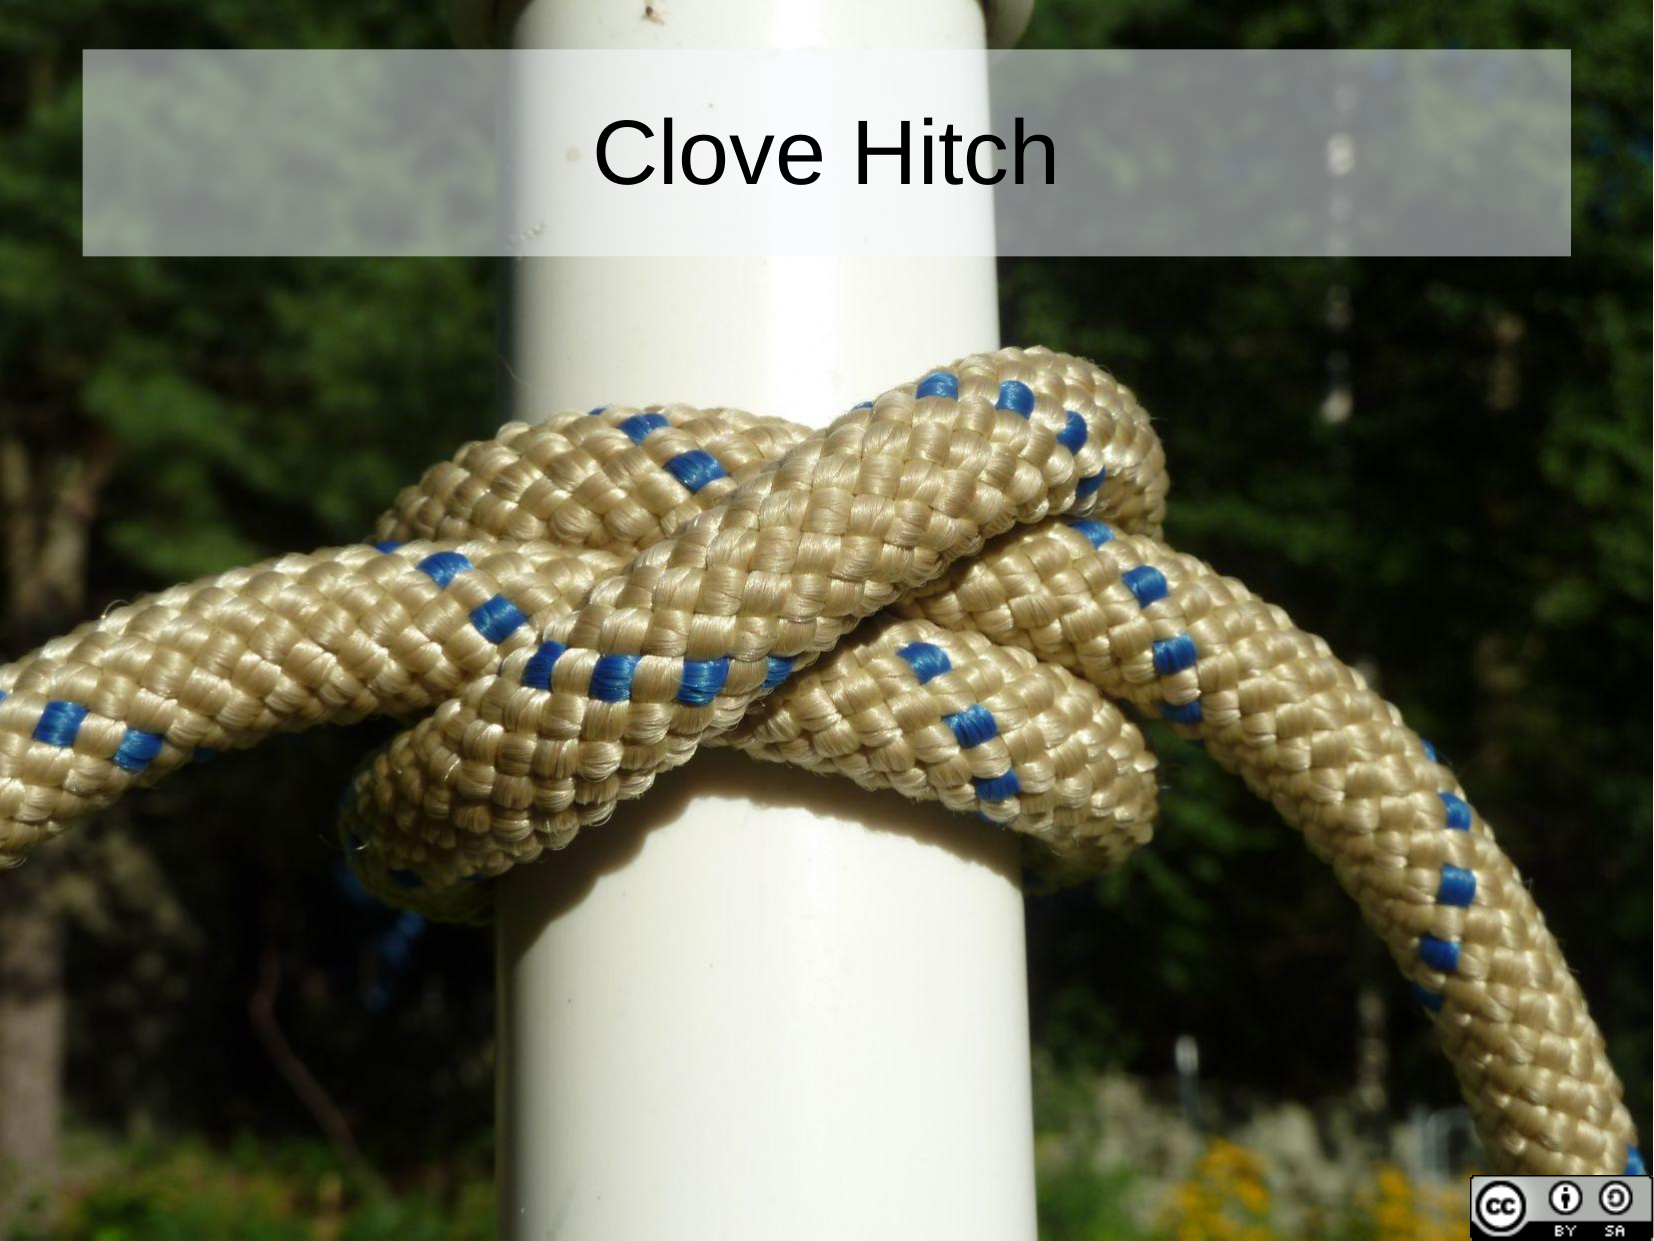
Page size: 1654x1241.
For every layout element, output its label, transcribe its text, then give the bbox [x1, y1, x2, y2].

picture [0, 0, 1654, 1241]
title Clove Hitch [82, 49, 1571, 257]
